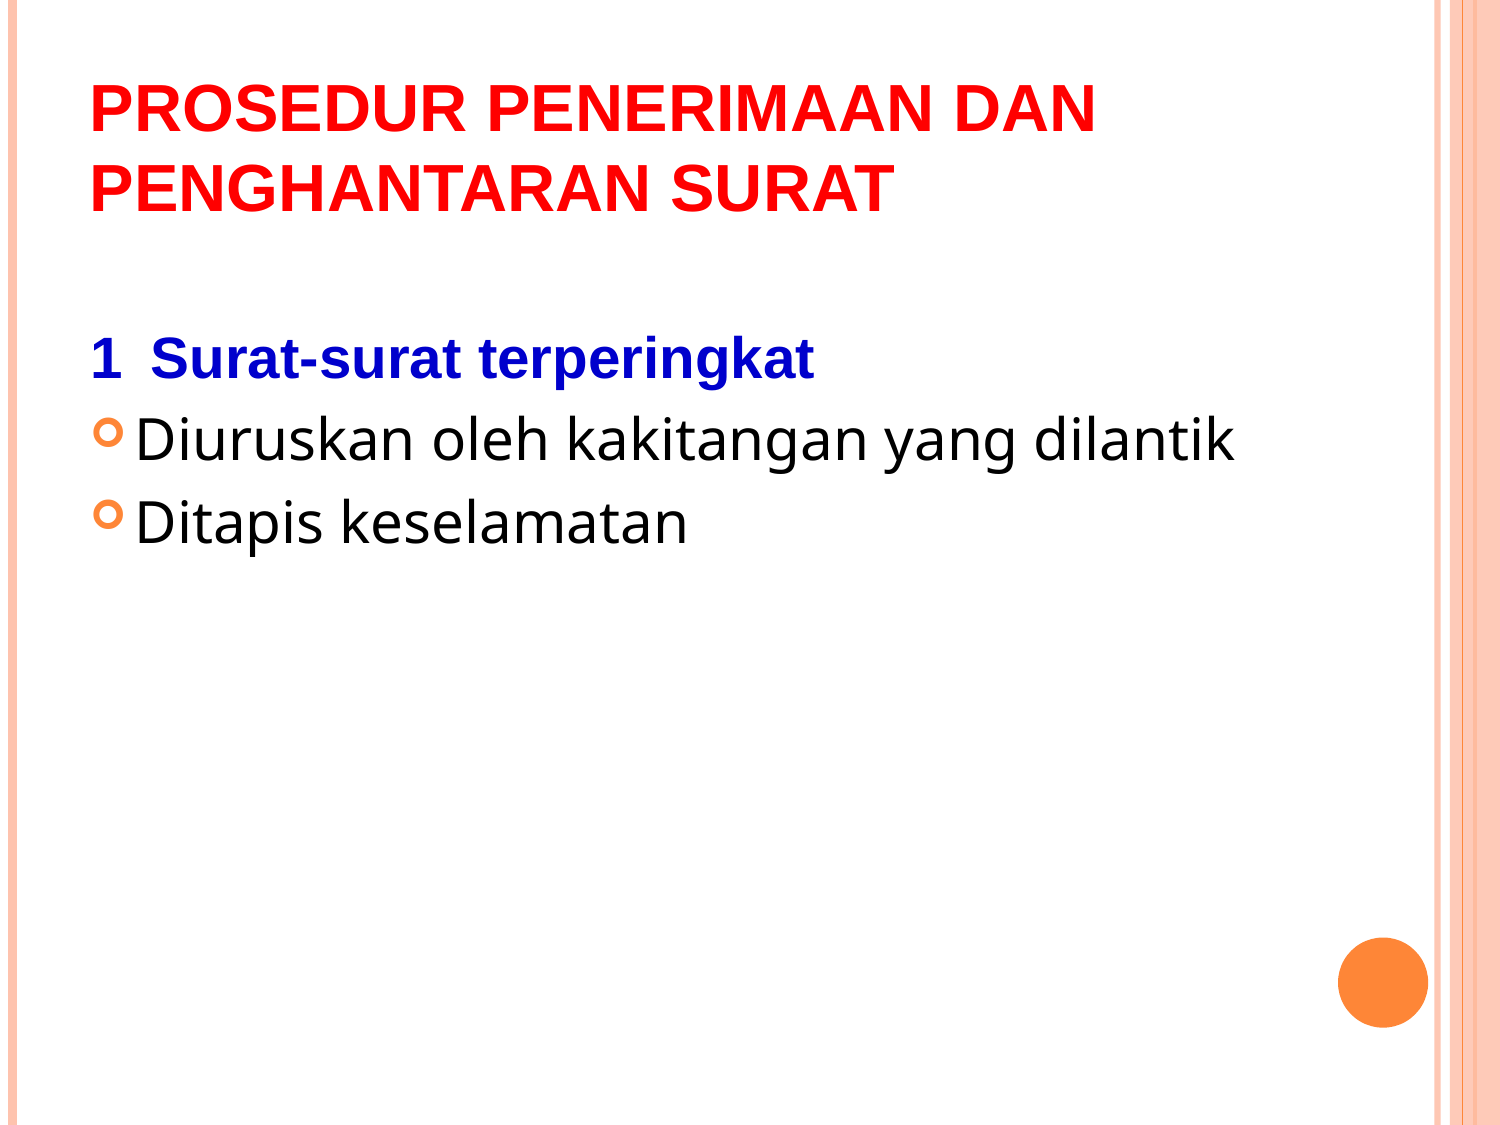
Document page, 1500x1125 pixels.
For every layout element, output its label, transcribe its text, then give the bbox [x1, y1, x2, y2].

list 1 Surat-surat terperingkat Diuruskan oleh kakitangan yang dilantik Ditapis keselamatan [75, 312, 1500, 1096]
title PROSEDUR PENERIMAAN DAN PENGHANTARAN SURAT [74, 45, 1300, 233]
